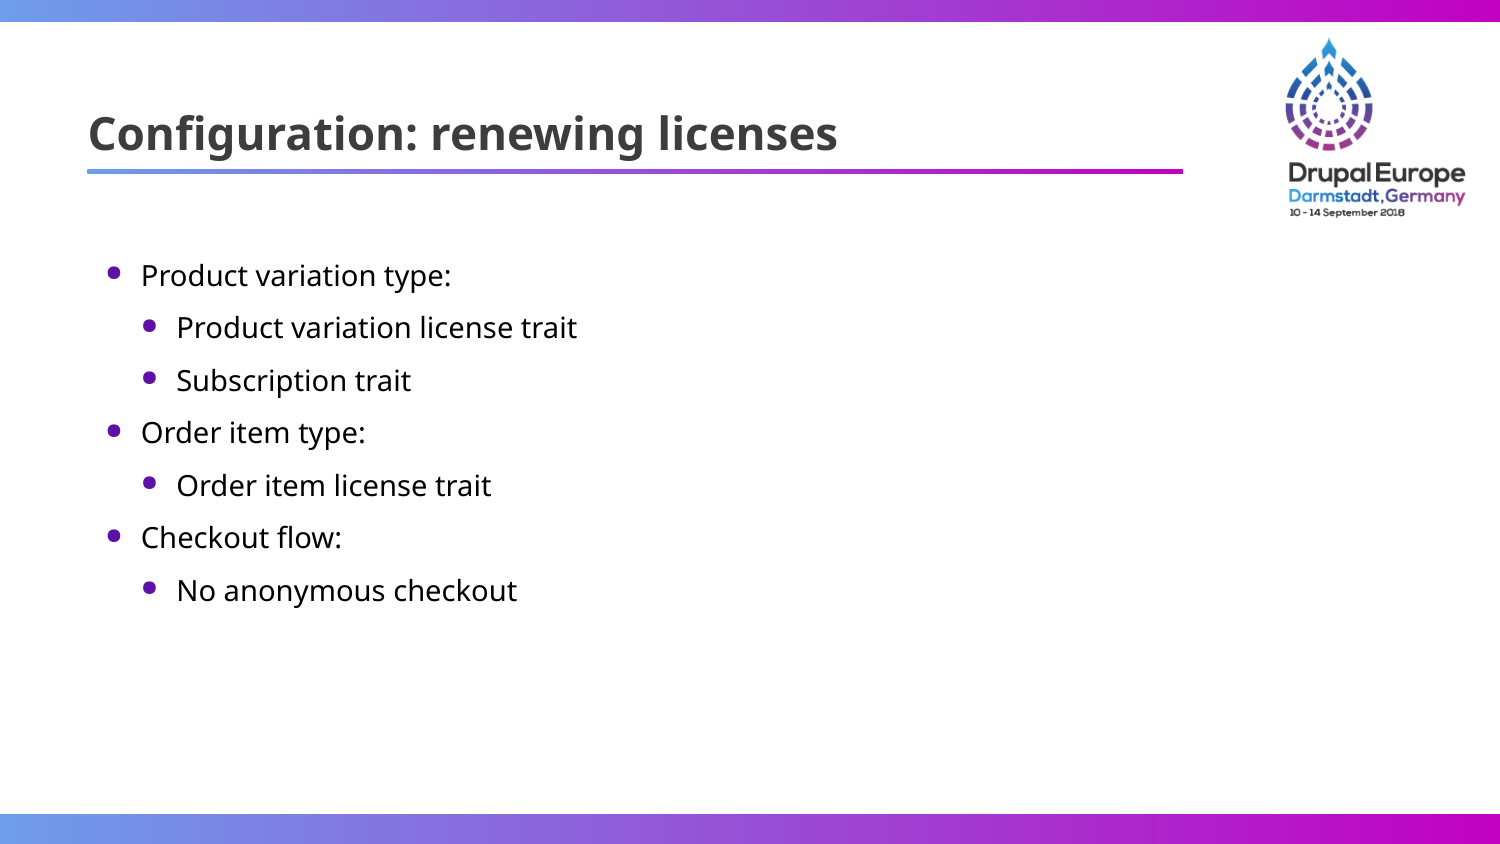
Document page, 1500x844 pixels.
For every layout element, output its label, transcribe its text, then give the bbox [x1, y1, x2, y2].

text_box [964, 169, 1183, 174]
picture [1285, 37, 1466, 219]
text_box [0, 0, 1500, 22]
text_box Configuration: renewing licenses [72, 89, 964, 176]
text_box [0, 814, 1500, 844]
text_box Product variation type: Product variation license trait Subscription trait Order item type: Order item license trait Checkout flow: No anonymous checkout [90, 224, 1185, 682]
